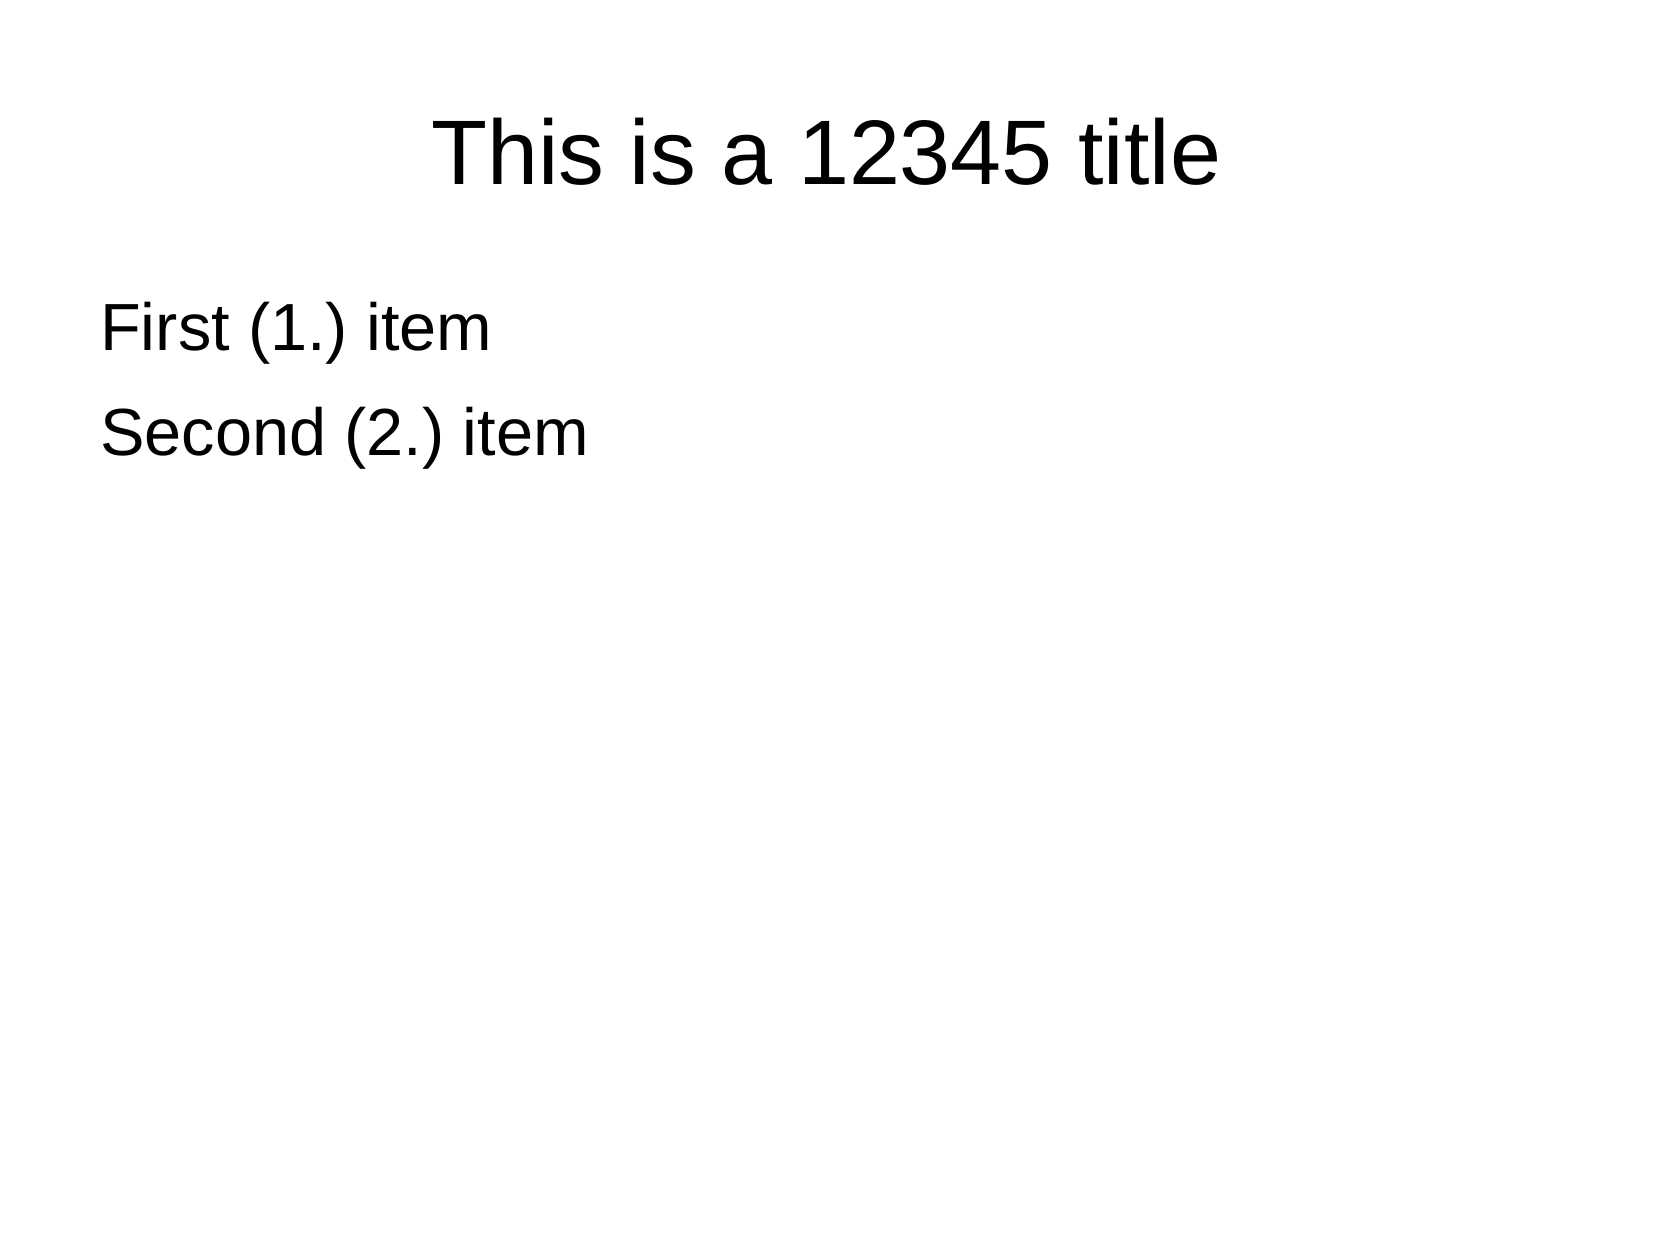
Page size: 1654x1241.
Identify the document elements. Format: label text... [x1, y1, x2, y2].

list First (1.) item Second (2.) item [82, 290, 1571, 1094]
title This is a 12345 title [82, 56, 1571, 250]
